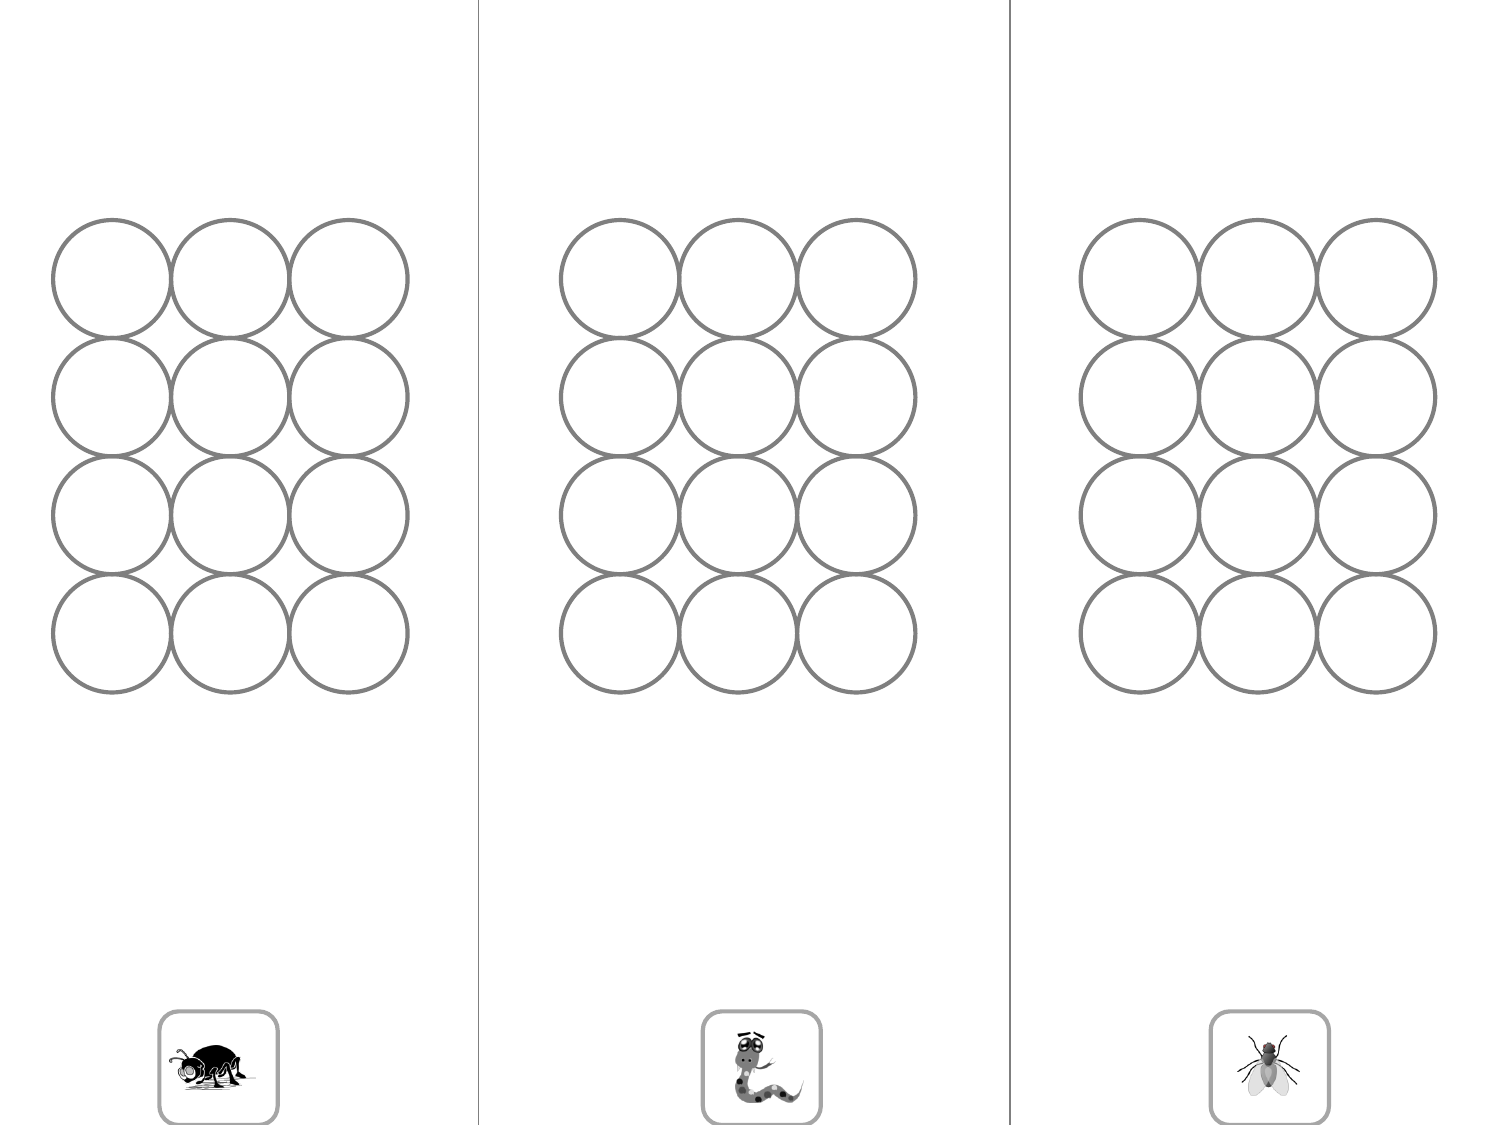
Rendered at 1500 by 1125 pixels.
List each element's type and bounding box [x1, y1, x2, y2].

picture [169, 1045, 256, 1090]
text_box [1210, 1011, 1329, 1125]
text_box [702, 1011, 821, 1125]
text_box [159, 1011, 278, 1125]
picture [735, 1031, 804, 1103]
picture [1237, 1035, 1300, 1096]
